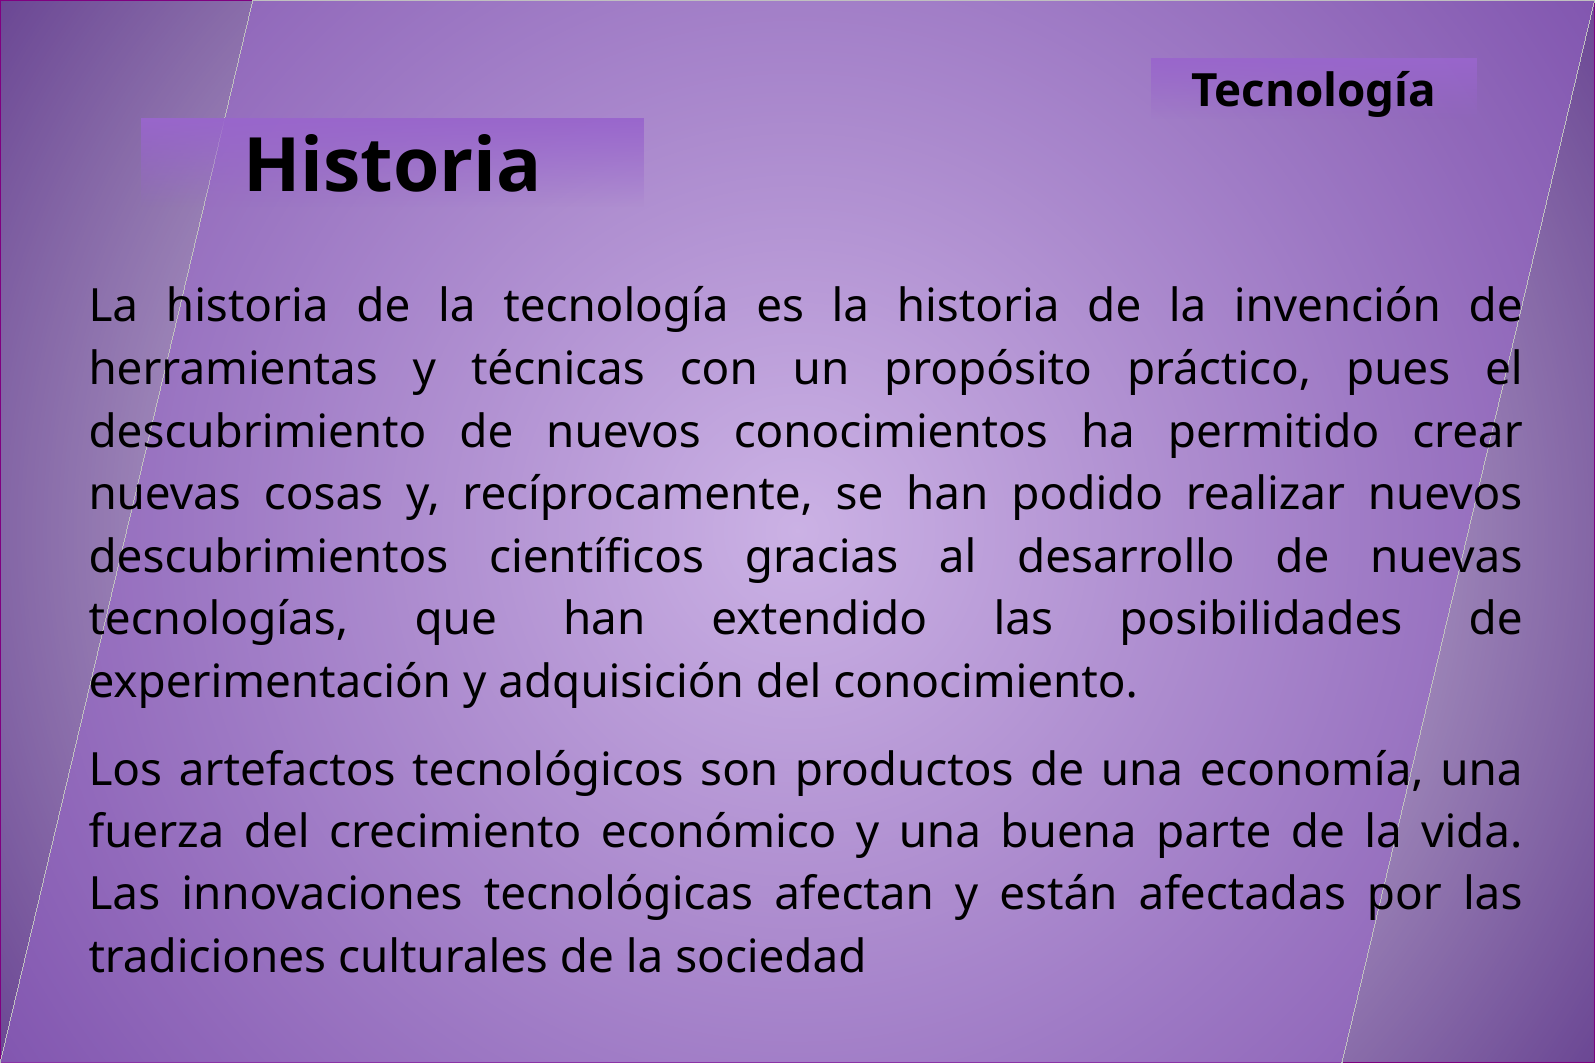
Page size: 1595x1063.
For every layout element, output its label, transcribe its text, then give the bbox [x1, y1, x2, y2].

text_box Tecnología [1151, 58, 1477, 119]
text_box Historia [141, 118, 644, 207]
list La historia de la tecnología es la historia de la invención de herramientas y técnicas con un propósito práctico, pues el descubrimiento de nuevos conocimientos ha permitido crear nuevas cosas y, recíprocamente, se han podido realizar nuevos descubrimientos científicos gracias al desarrollo de nuevas tecnologías, que han extendido las posibilidades de experimentación y adquisición del conocimiento. Los artefactos tecnológicos son productos de una economía, una fuerza del crecimiento económico y una buena parte de la vida. Las innovaciones tecnológicas afectan y están afectadas por las tradiciones culturales de la sociedad [88, 272, 1524, 1000]
